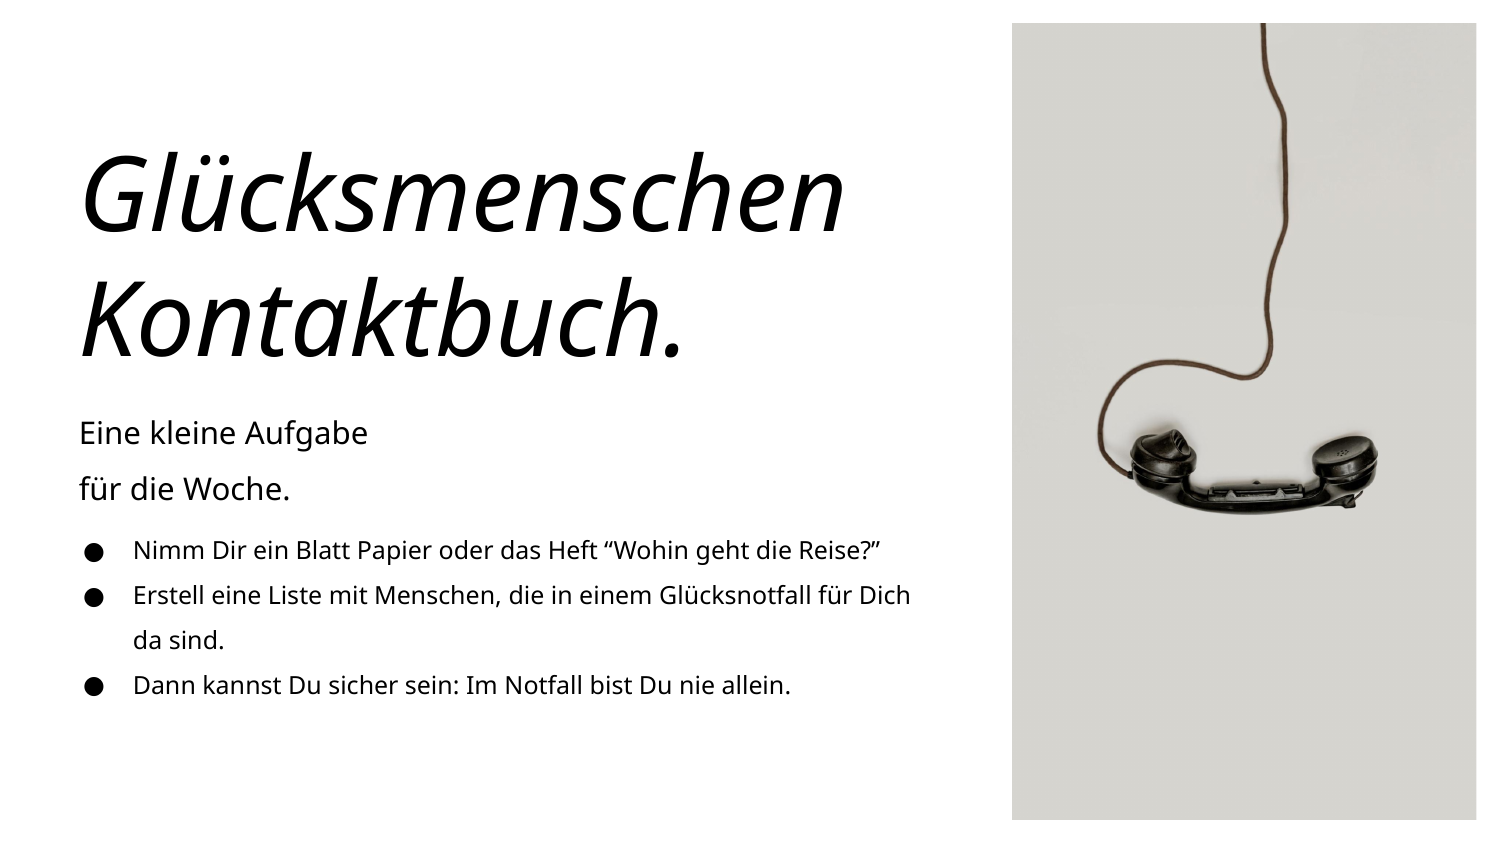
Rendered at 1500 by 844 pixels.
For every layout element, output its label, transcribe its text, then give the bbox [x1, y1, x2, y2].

text_box Nimm Dir ein Blatt Papier oder das Heft “Wohin geht die Reise?” Erstell eine Liste mit Menschen, die in einem Glücksnotfall für Dich da sind. Dann kannst Du sicher sein: Im Notfall bist Du nie allein. [42, 504, 937, 715]
text_box Eine kleine Aufgabe für die Woche. [63, 393, 800, 504]
picture [1012, 23, 1477, 820]
text_box Glücksmenschen Kontaktbuch. [63, 112, 990, 393]
